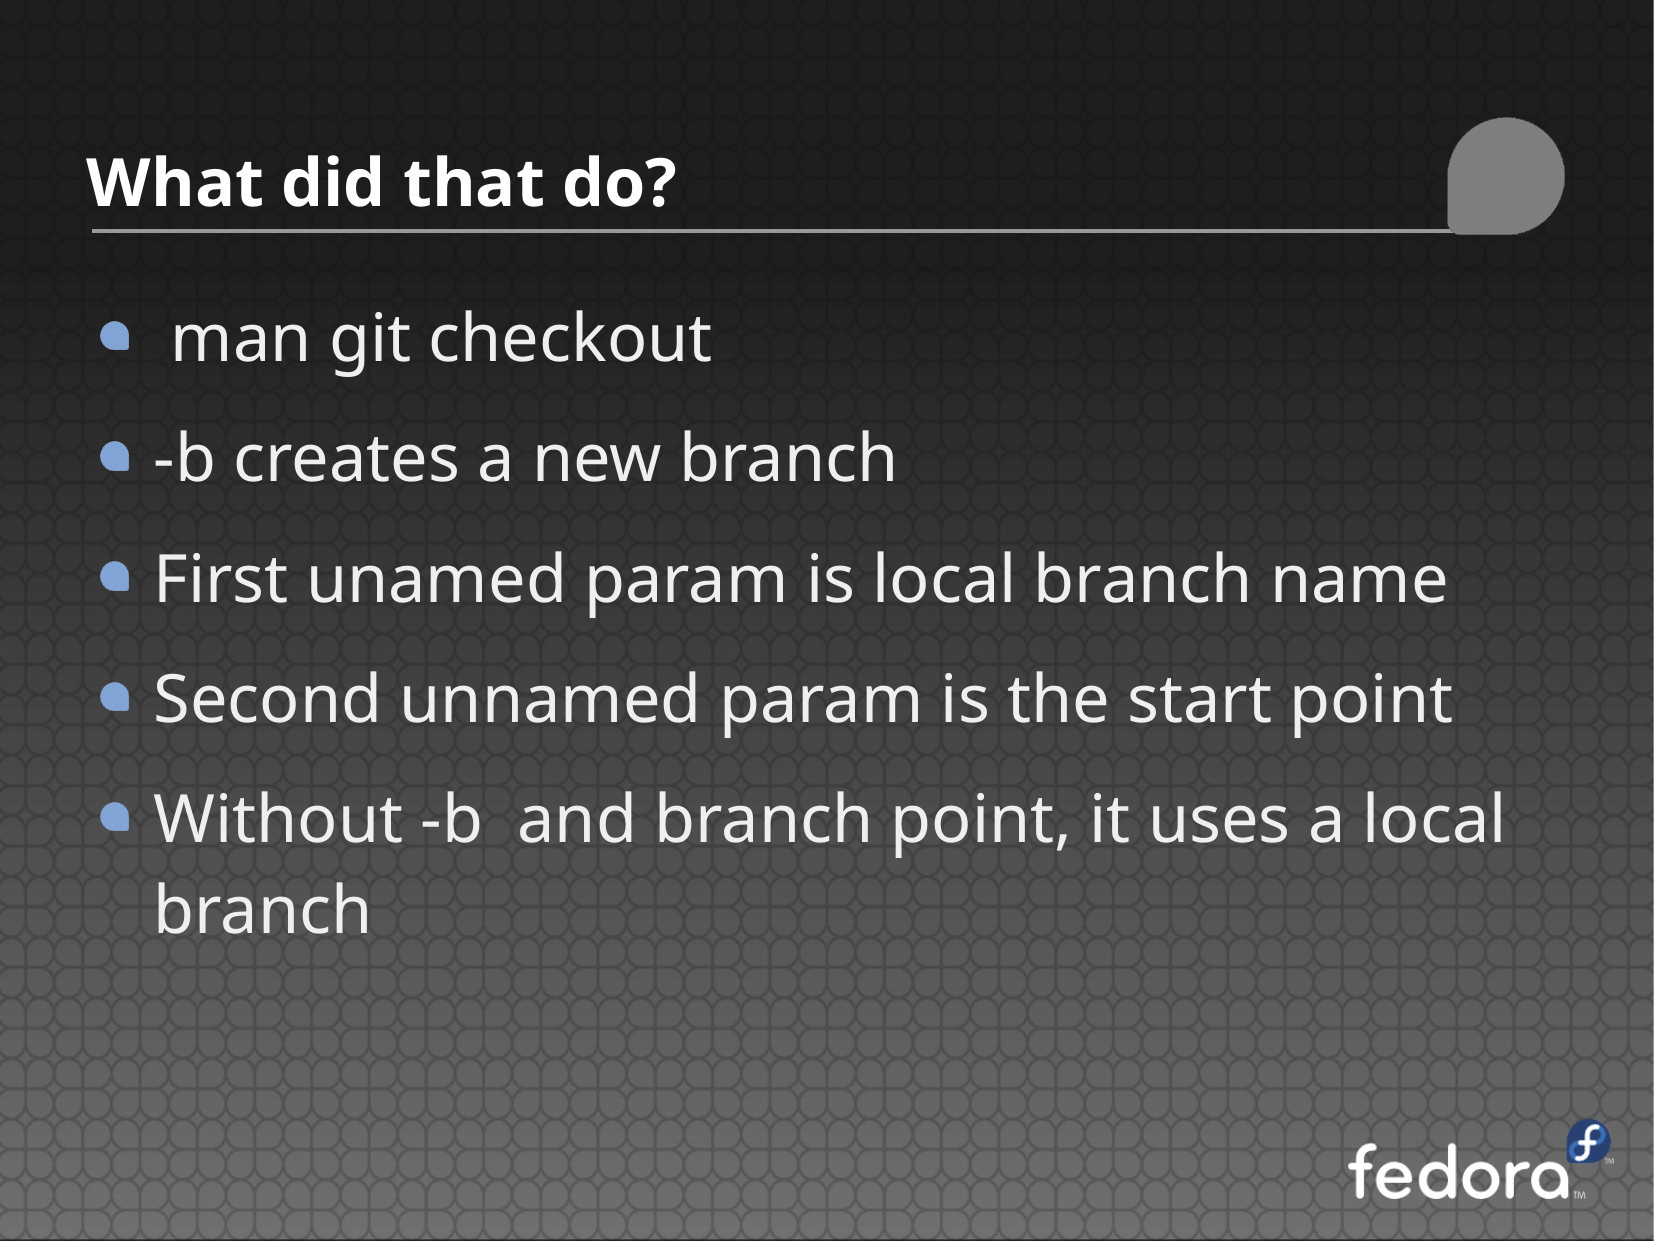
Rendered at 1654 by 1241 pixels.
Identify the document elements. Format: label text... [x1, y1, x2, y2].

picture [0, 0, 1654, 1241]
list man git checkout -b creates a new branch First unamed param is local branch name Second unnamed param is the start point Without -b and branch point, it uses a local branch [82, 290, 1571, 1109]
title What did that do? [86, 112, 1576, 249]
